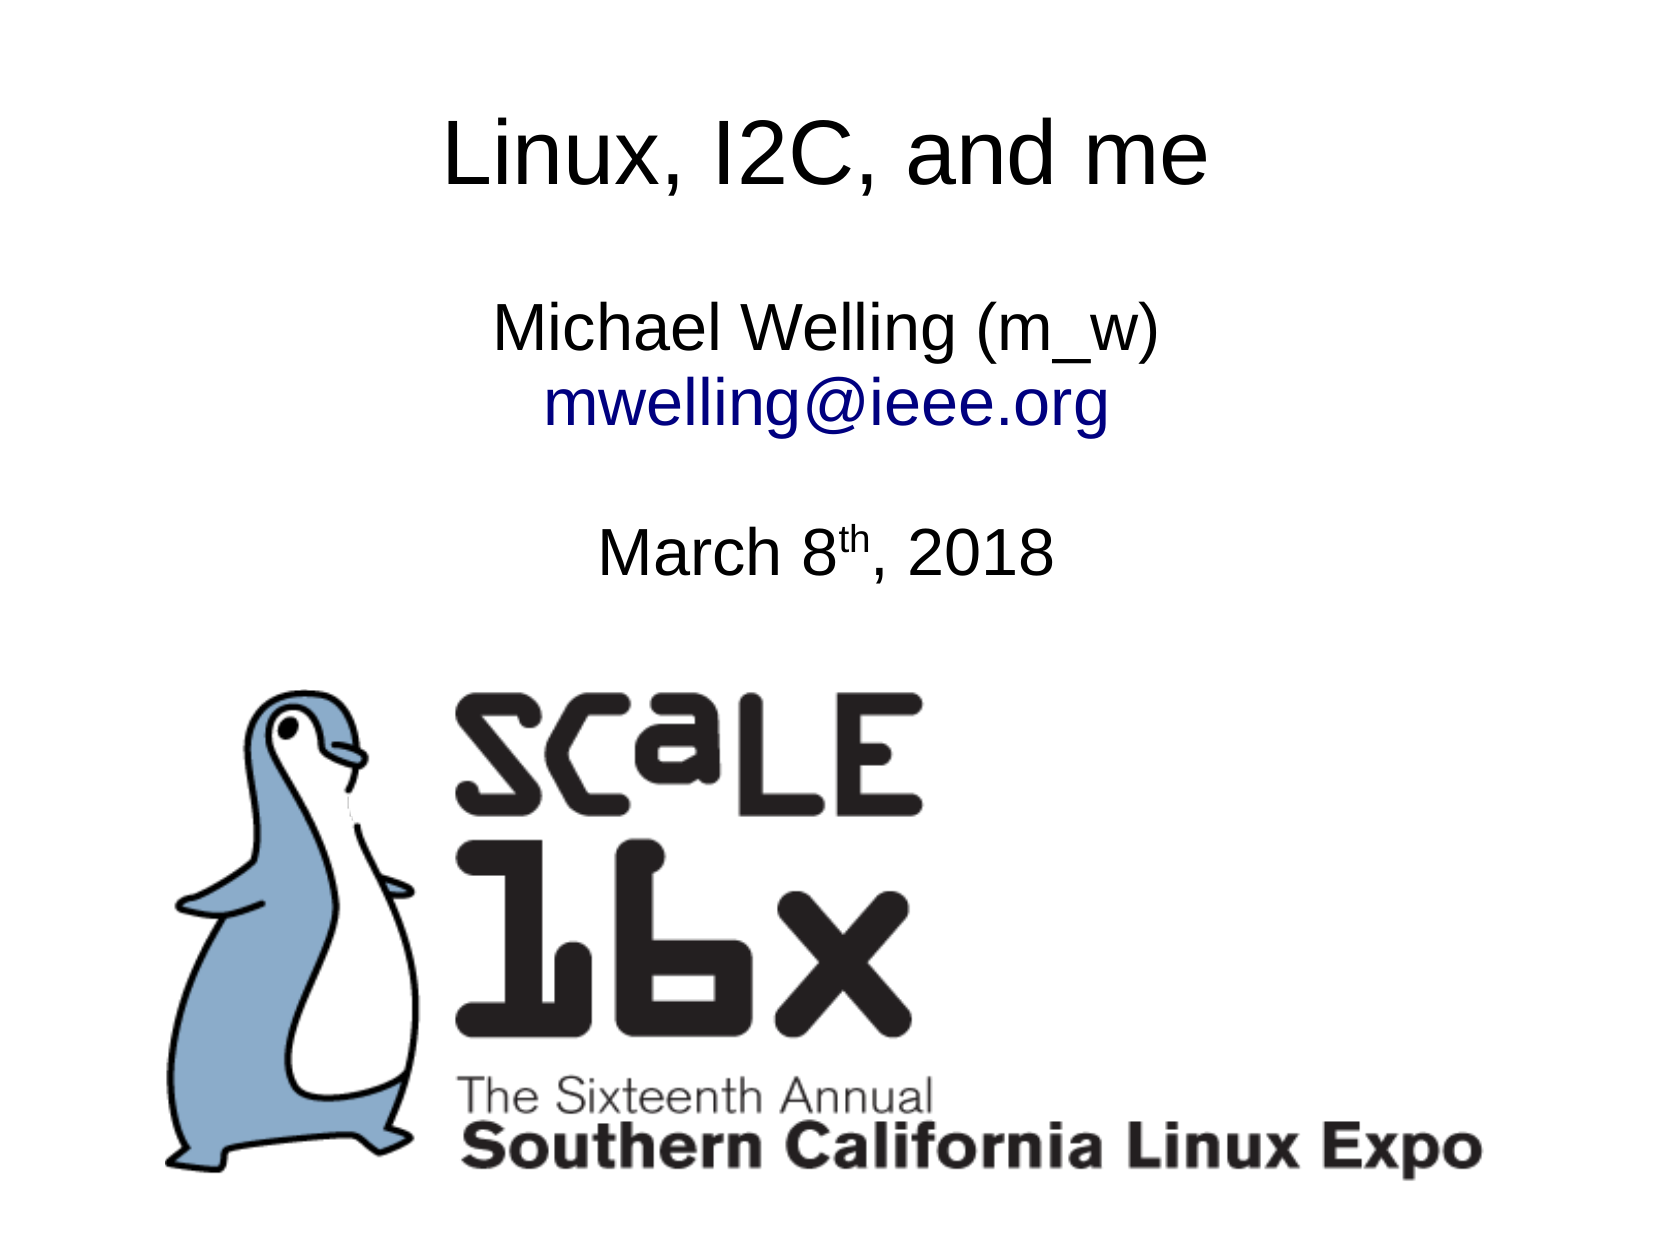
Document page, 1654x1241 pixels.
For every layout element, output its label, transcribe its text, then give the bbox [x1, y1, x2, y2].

subtitle Michael Welling (m_w) mwelling@ieee.org March 8th, 2018 [82, 290, 1571, 1010]
picture [165, 689, 1486, 1186]
title Linux, I2C, and me [82, 49, 1571, 257]
